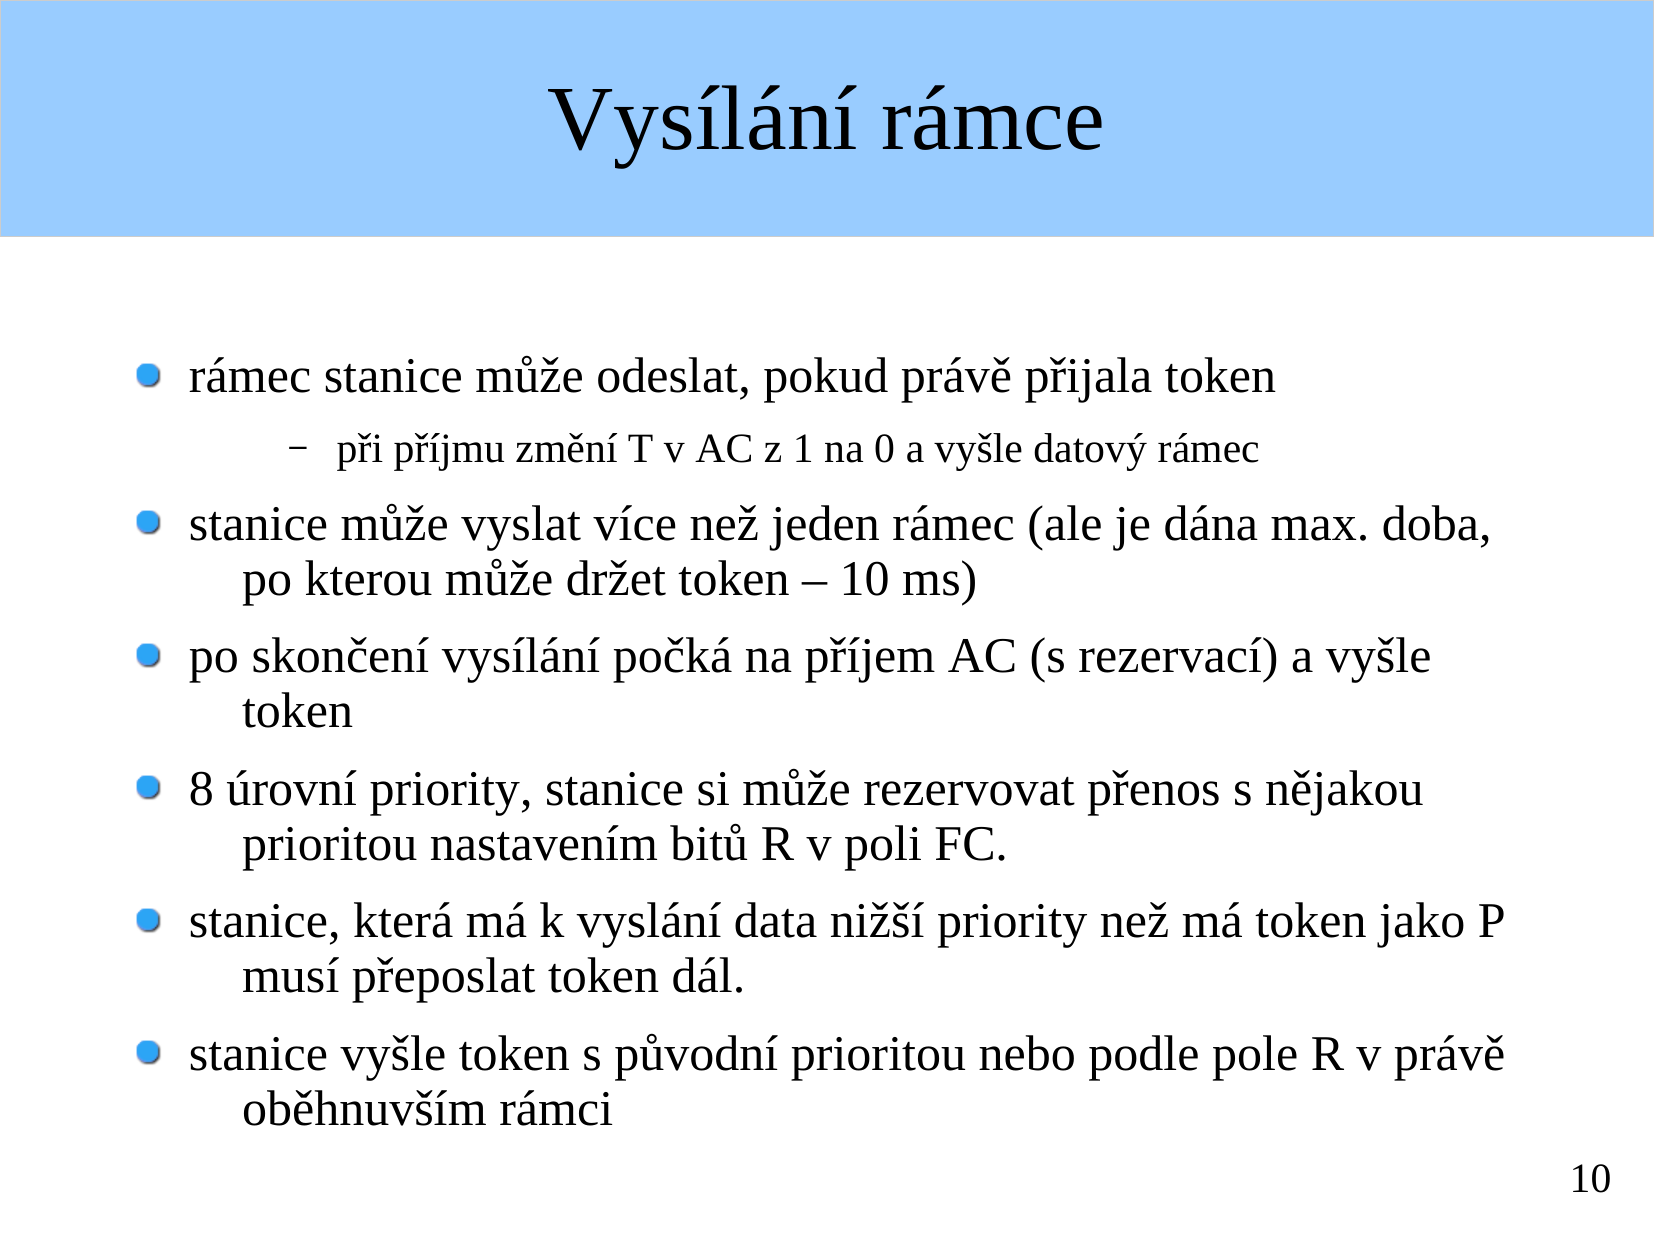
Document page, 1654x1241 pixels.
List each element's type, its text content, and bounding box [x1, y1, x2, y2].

title Vysílání rámce [0, 0, 1654, 237]
list rámec stanice může odeslat, pokud právě přijala token při příjmu změní T v AC z 1 na 0 a vyšle datový rámec stanice může vyslat více než jeden rámec (ale je dána max. doba, po kterou může držet token – 10 ms) po skončení vysílání počká na příjem AC (s rezervací) a vyšle token 8 úrovní priority, stanice si může rezervovat přenos s nějakou prioritou nastavením bitů R v poli FC. stanice, která má k vyslání data nižší priority než má token jako P musí přeposlat token dál. stanice vyšle token s původní prioritou nebo podle pole R v právě oběhnuvším rámci [100, 348, 1548, 1217]
